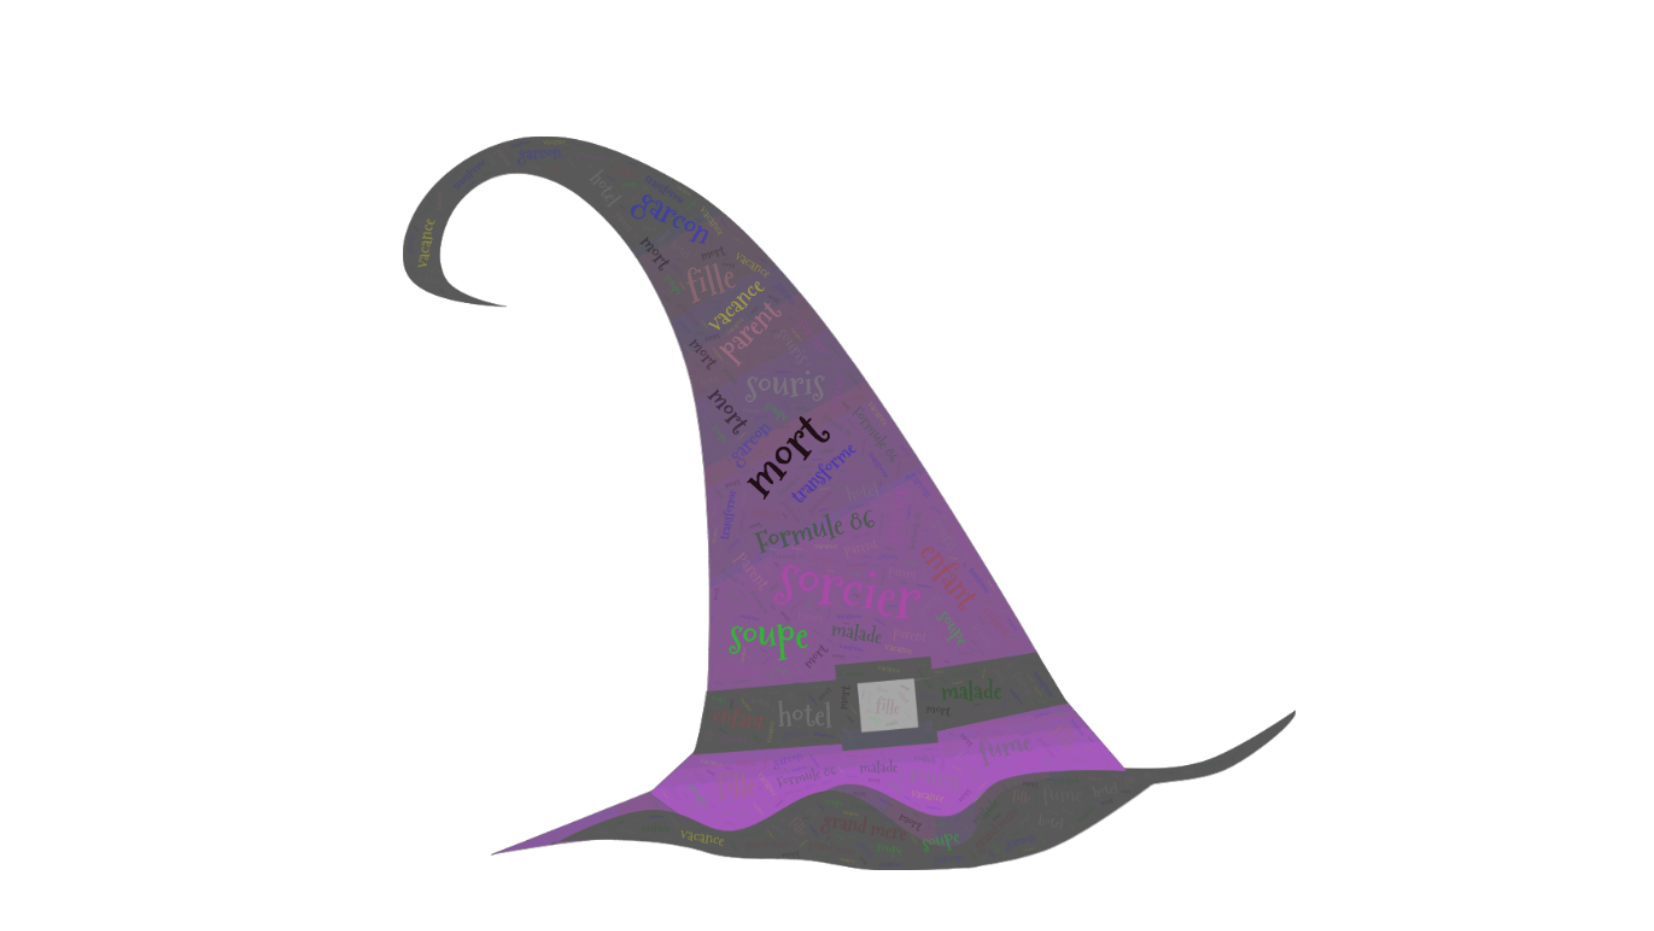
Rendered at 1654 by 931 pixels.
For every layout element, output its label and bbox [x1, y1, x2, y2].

picture [389, 123, 1300, 885]
